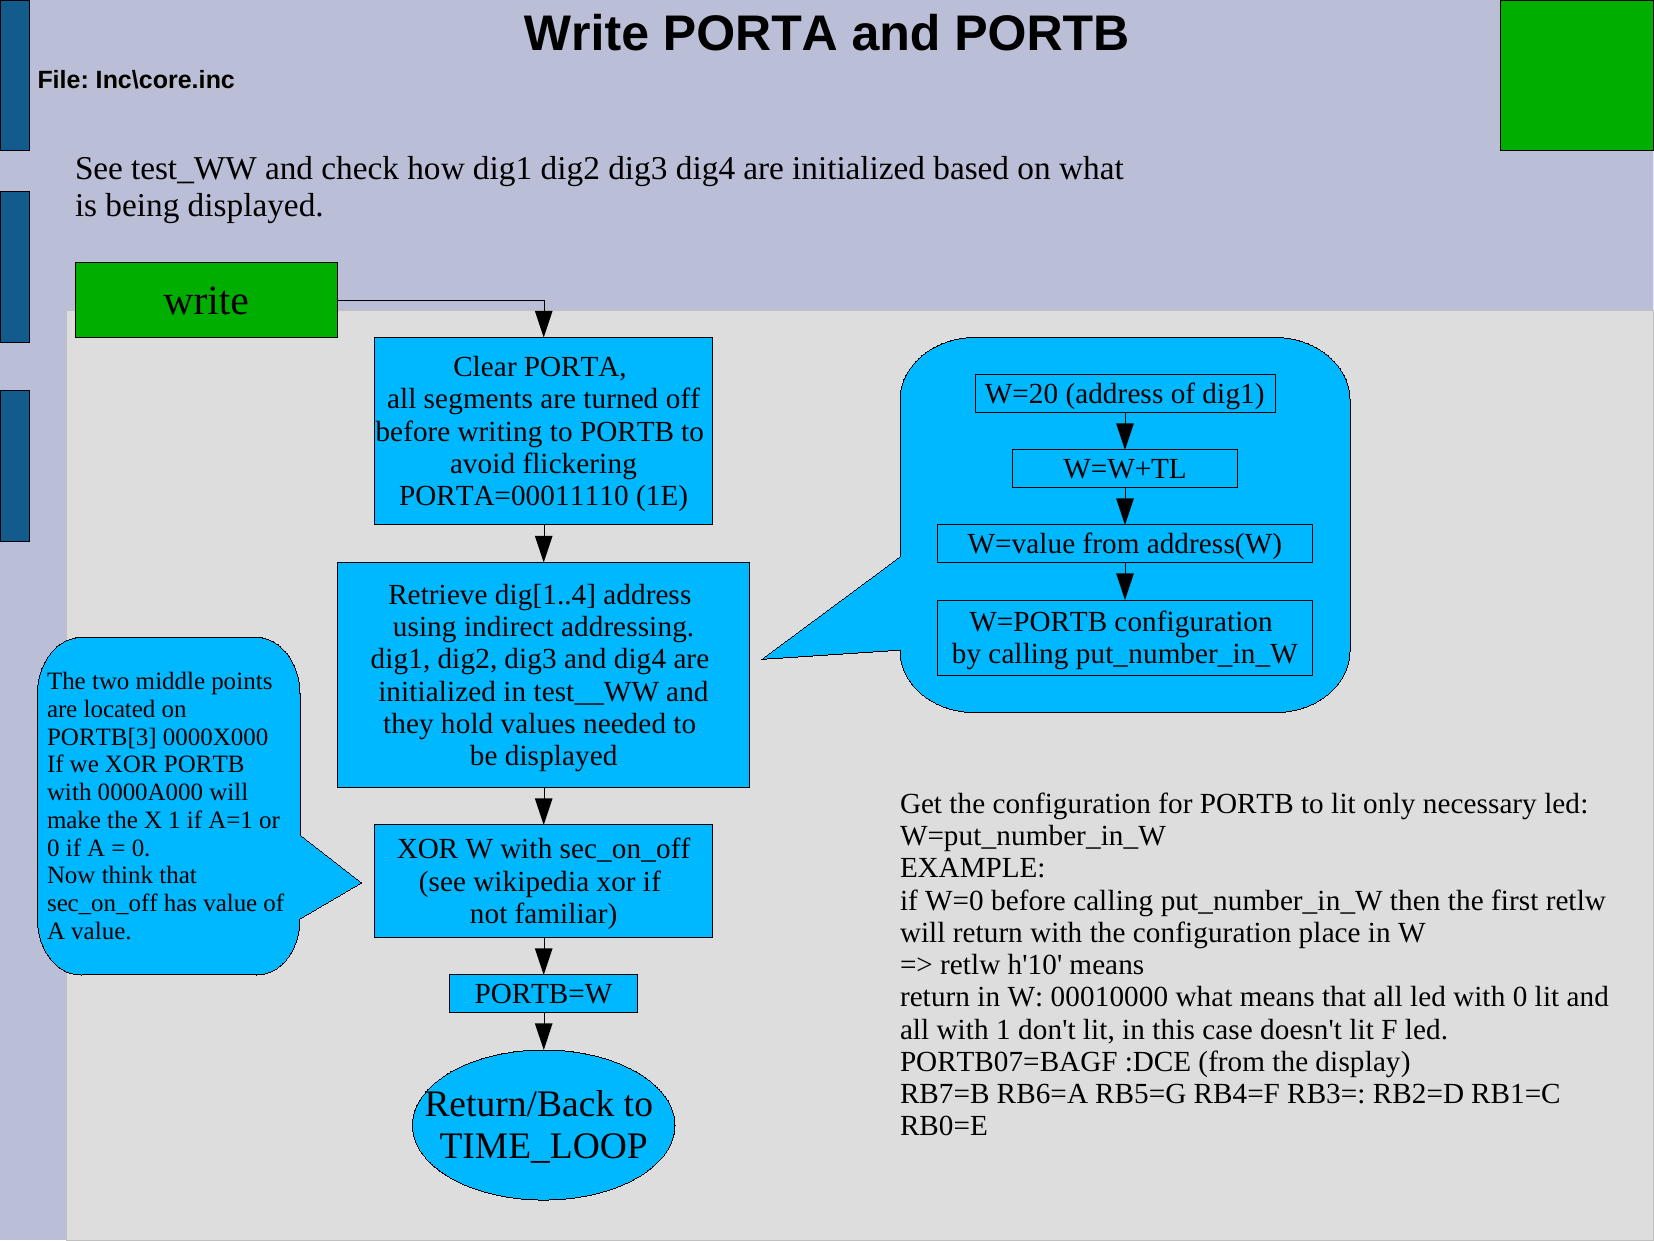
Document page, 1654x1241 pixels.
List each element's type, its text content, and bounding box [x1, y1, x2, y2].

text_box [761, 337, 1351, 713]
text_box The two middle points are located on PORTB[3] 0000X000 If we XOR PORTB with 0000A000 will make the X 1 if A=1 or 0 if A = 0. Now think that sec_on_off has value of A value. [37, 637, 362, 976]
text_box XOR W with sec_on_off (see wikipedia xor if not familiar) [374, 824, 713, 938]
text_box W=PORTB configuration by calling put_number_in_W [937, 600, 1313, 676]
text_box See test_WW and check how dig1 dig2 dig3 dig4 are initialized based on what is being displayed. [75, 150, 1126, 225]
text_box [1500, 0, 1654, 151]
text_box PORTB=W [449, 974, 638, 1013]
text_box Get the configuration for PORTB to lit only necessary led: W=put_number_in_W EXAMPLE: if W=0 before calling put_number_in_W then the first retlw will return with the configuration place in W => retlw h'10' means return in W: 00010000 what means that all led with 0 lit and all with 1 don't lit, in this case doesn't lit F led. PORTB07=BAGF :DCE (from the display) RB7=B RB6=A RB5=G RB4=F RB3=: RB2=D RB1=C RB0=E [900, 787, 1613, 1143]
title Write PORTA and PORTB [0, 4, 1500, 61]
text_box W=W+TL [1012, 449, 1238, 488]
text_box W=value from address(W) [937, 524, 1313, 563]
text_box W=20 (address of dig1) [975, 374, 1276, 413]
text_box Retrieve dig[1..4] address using indirect addressing. dig1, dig2, dig3 and dig4 are initialized in test__WW and they hold values needed to be displayed [337, 562, 750, 788]
text_box write [75, 262, 338, 338]
title File: Inc\core.inc [37, 47, 1500, 113]
text_box Return/Back to TIME_LOOP [412, 1050, 676, 1201]
text_box Clear PORTA, all segments are turned off before writing to PORTB to avoid flickering PORTA=00011110 (1E) [374, 337, 713, 525]
